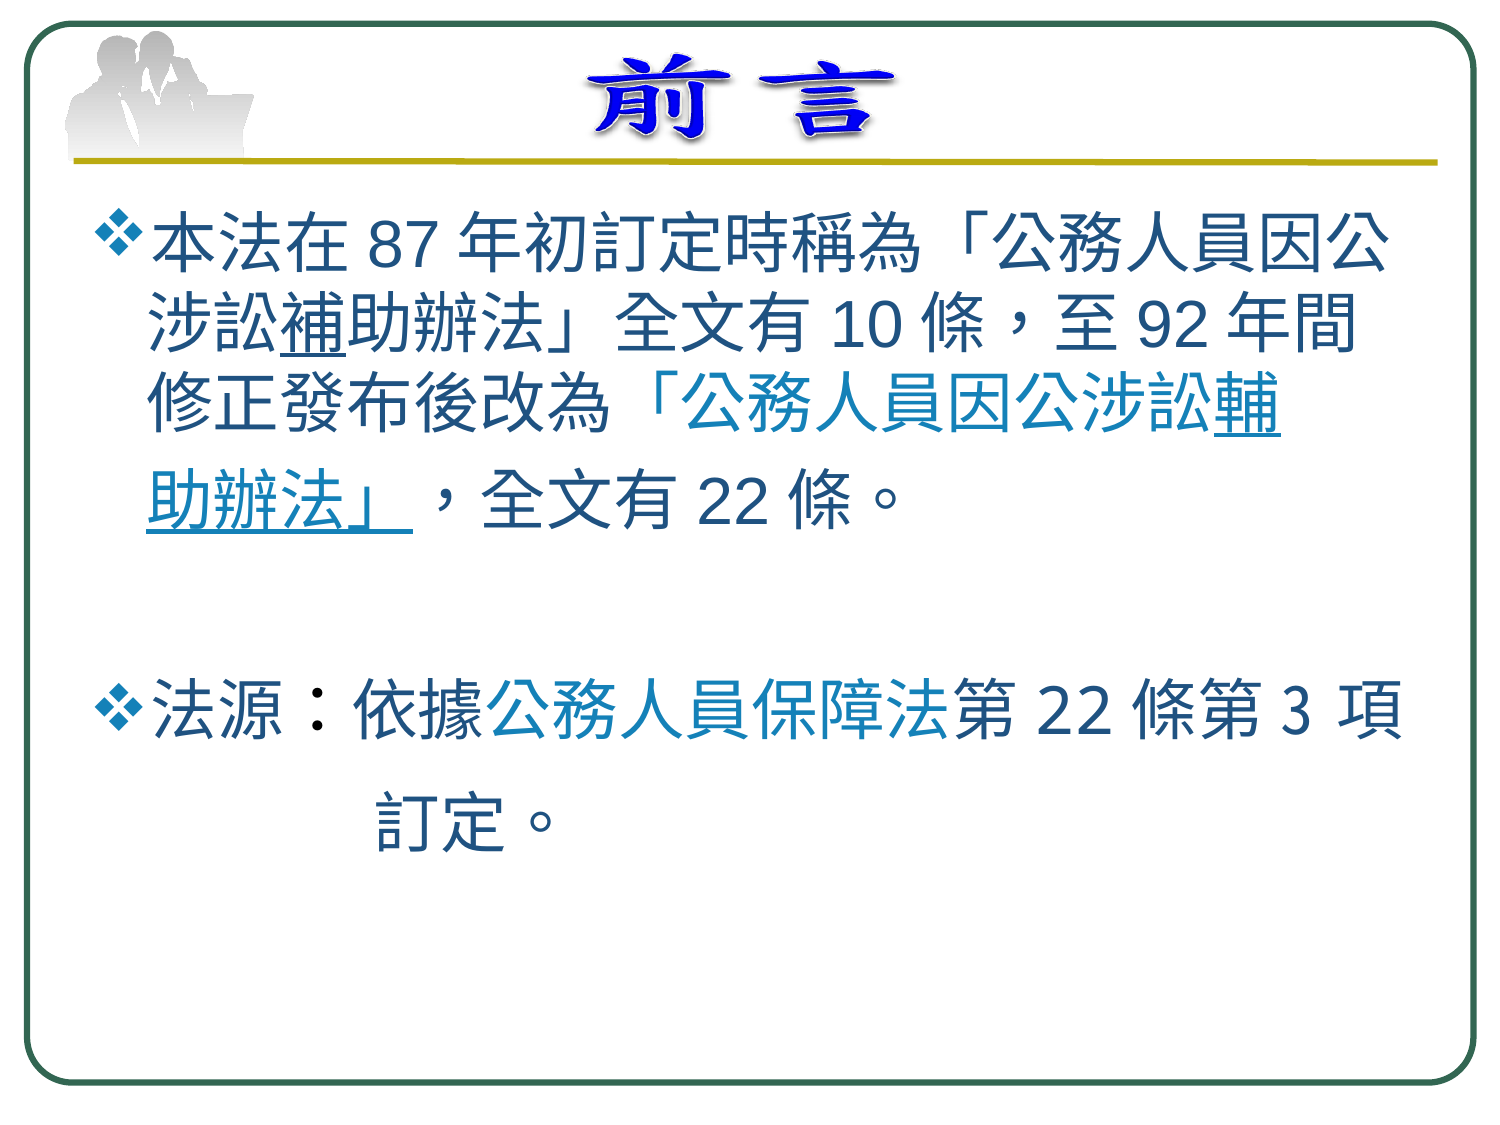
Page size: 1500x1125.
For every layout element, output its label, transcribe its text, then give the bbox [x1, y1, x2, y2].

picture [454, 0, 1034, 161]
list 本法在87年初訂定時稱為「公務人員因公涉訟補助辦法」全文有10條，至92年間修正發布後改為「公務人員因公涉訟輔助辦法」，全文有22條。 法源：依據公務人員保障法第22條第3項 訂定。 [75, 192, 1426, 1031]
